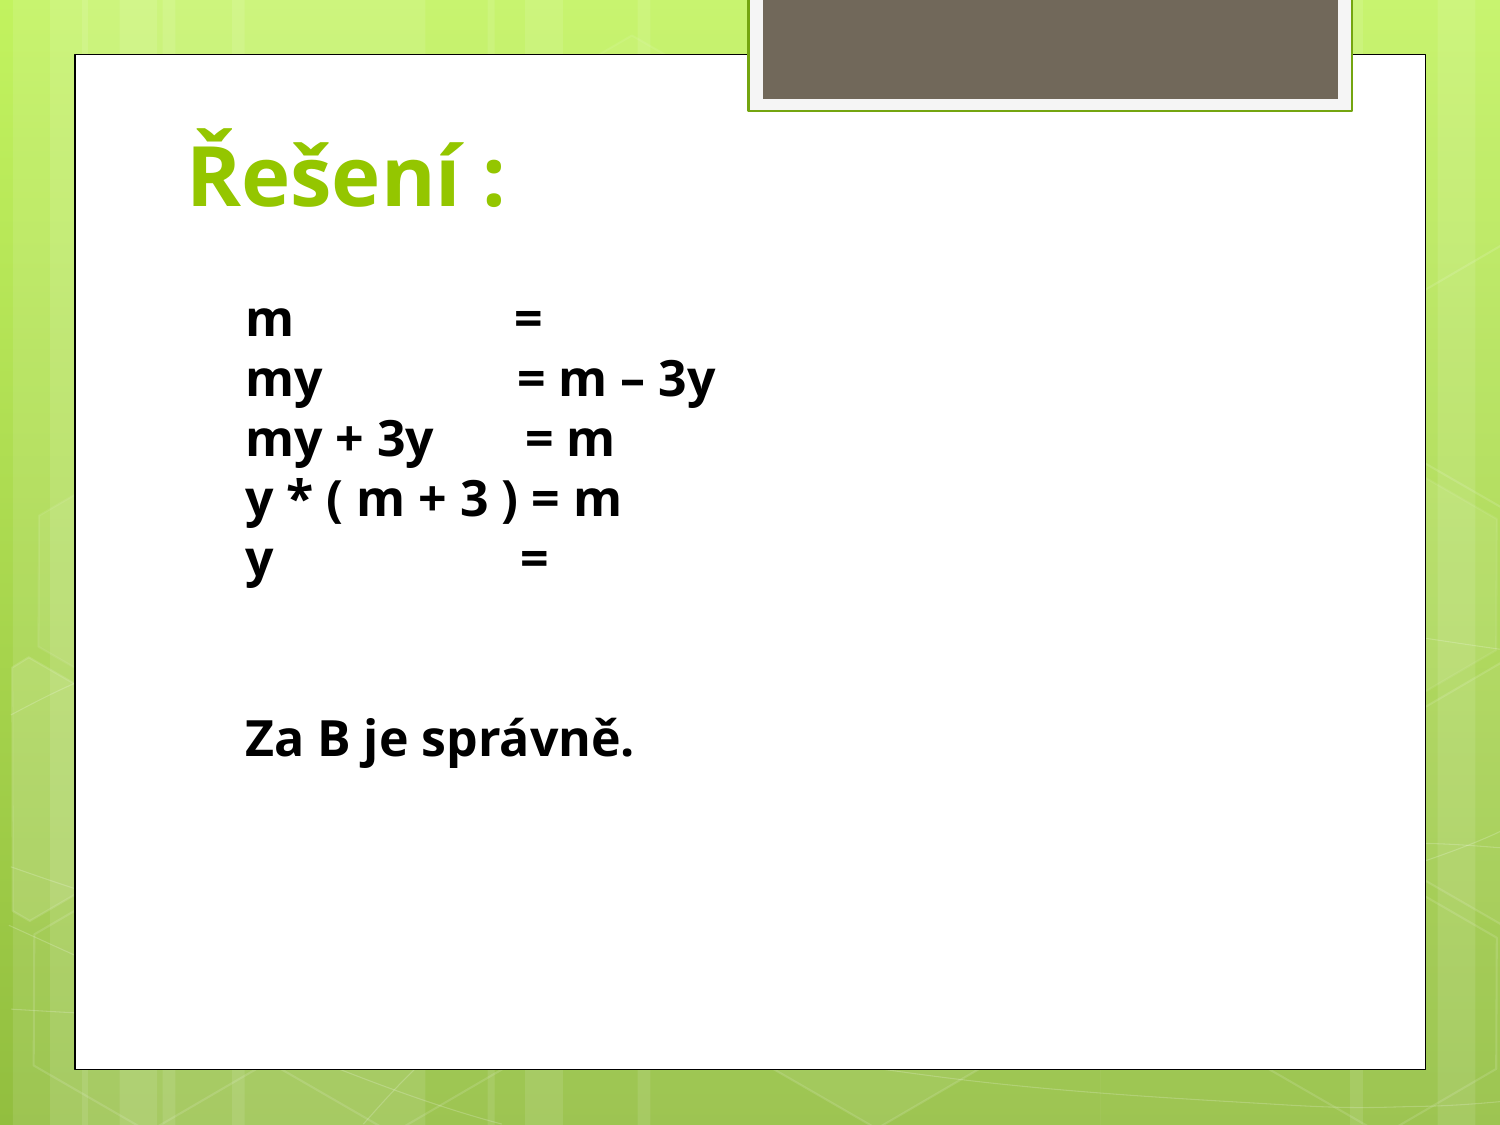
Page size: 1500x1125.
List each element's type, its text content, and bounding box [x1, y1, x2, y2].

text_box m = my = m – 3y my + 3y = m y * ( m + 3 ) = m y = Za B je správně. [230, 278, 1306, 1018]
title Řešení : [171, 42, 1415, 231]
